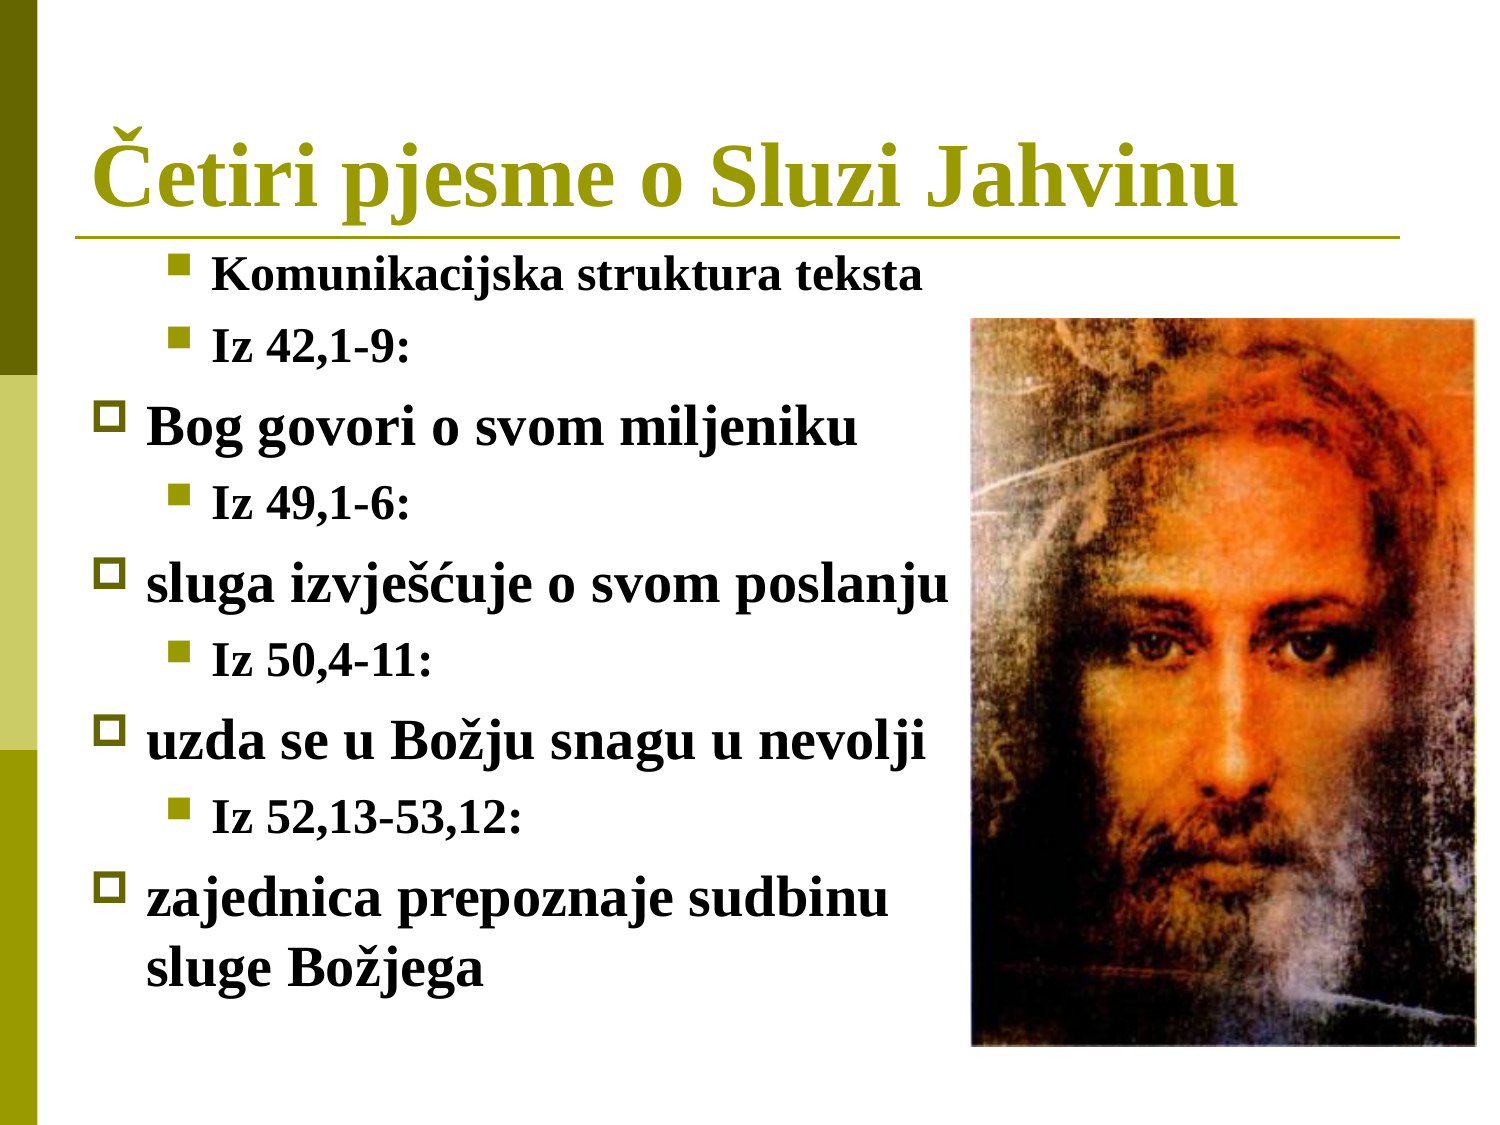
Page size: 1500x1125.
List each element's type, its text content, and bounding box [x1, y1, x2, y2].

title Četiri pjesme o Sluzi Jahvinu [75, 45, 1426, 233]
list Komunikacijska struktura teksta Iz 42,1-9: Bog govori o svom miljeniku Iz 49,1-6: sluga izvješćuje o svom poslanju Iz 50,4-11: uzda se u Božju snagu u nevolji Iz 52,13-53,12: zajednica prepoznaje sudbinu sluge Božjega [75, 232, 1024, 1087]
picture [970, 318, 1477, 1047]
